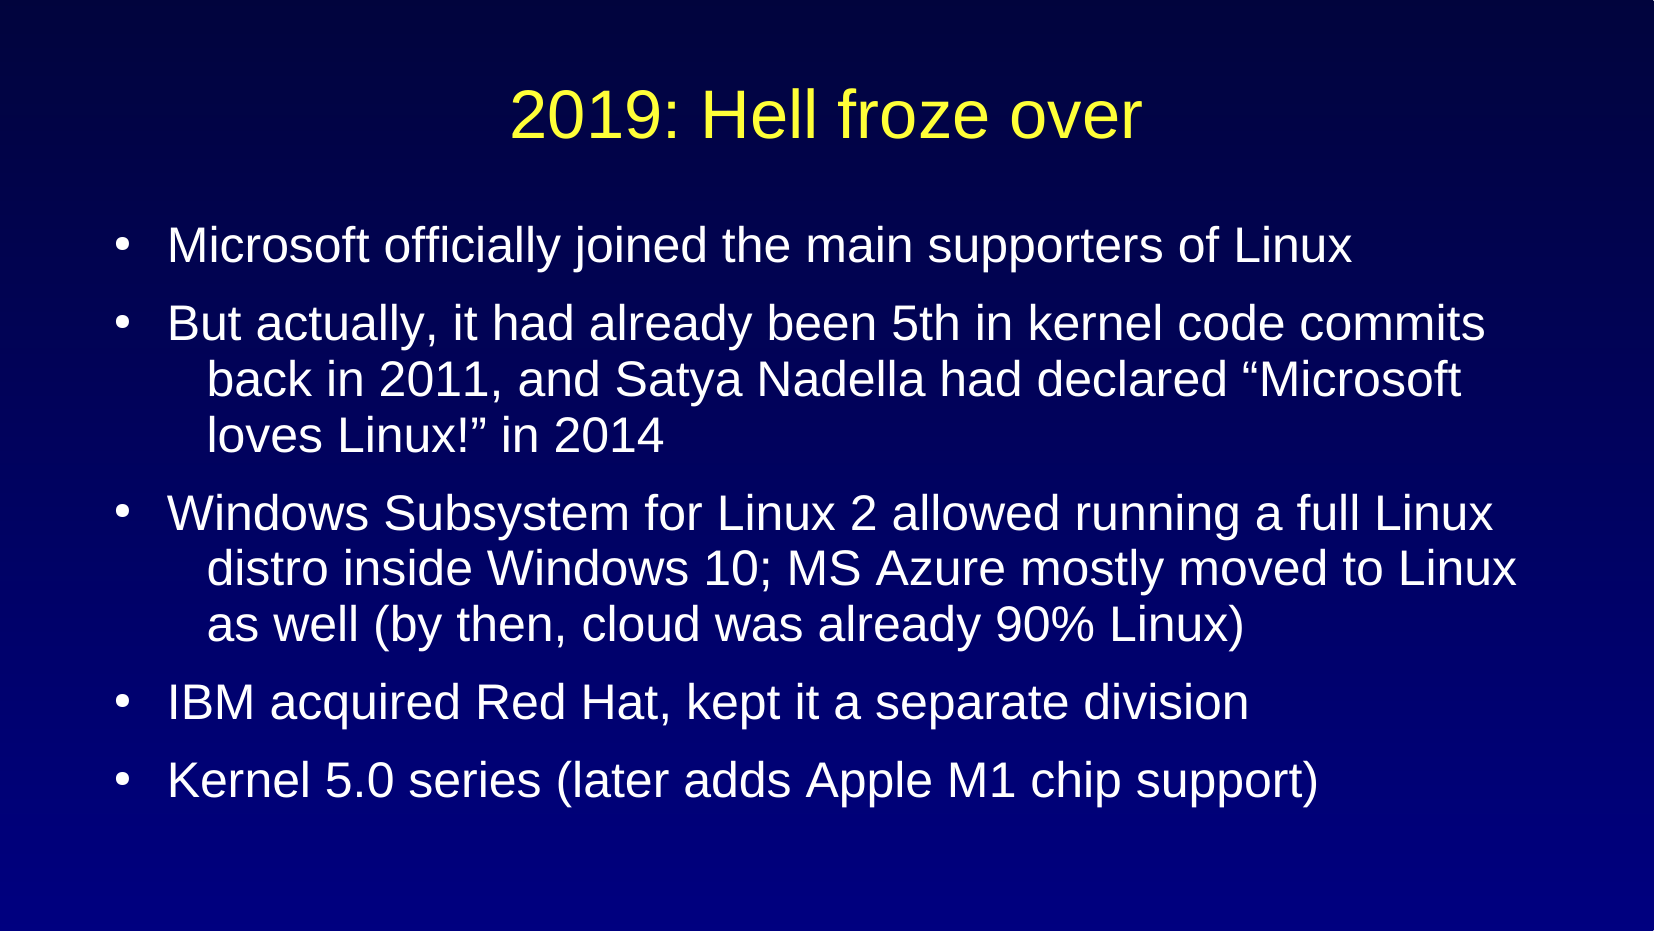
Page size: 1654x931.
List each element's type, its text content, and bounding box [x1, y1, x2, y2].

list Microsoft officially joined the main supporters of Linux But actually, it had already been 5th in kernel code commits back in 2011, and Satya Nadella had declared “Microsoft loves Linux!” in 2014 Windows Subsystem for Linux 2 allowed running a full Linux distro inside Windows 10; MS Azure mostly moved to Linux as well (by then, cloud was already 90% Linux) IBM acquired Red Hat, kept it a separate division Kernel 5.0 series (later adds Apple M1 chip support) [82, 217, 1571, 808]
title 2019: Hell froze over [82, 37, 1571, 193]
